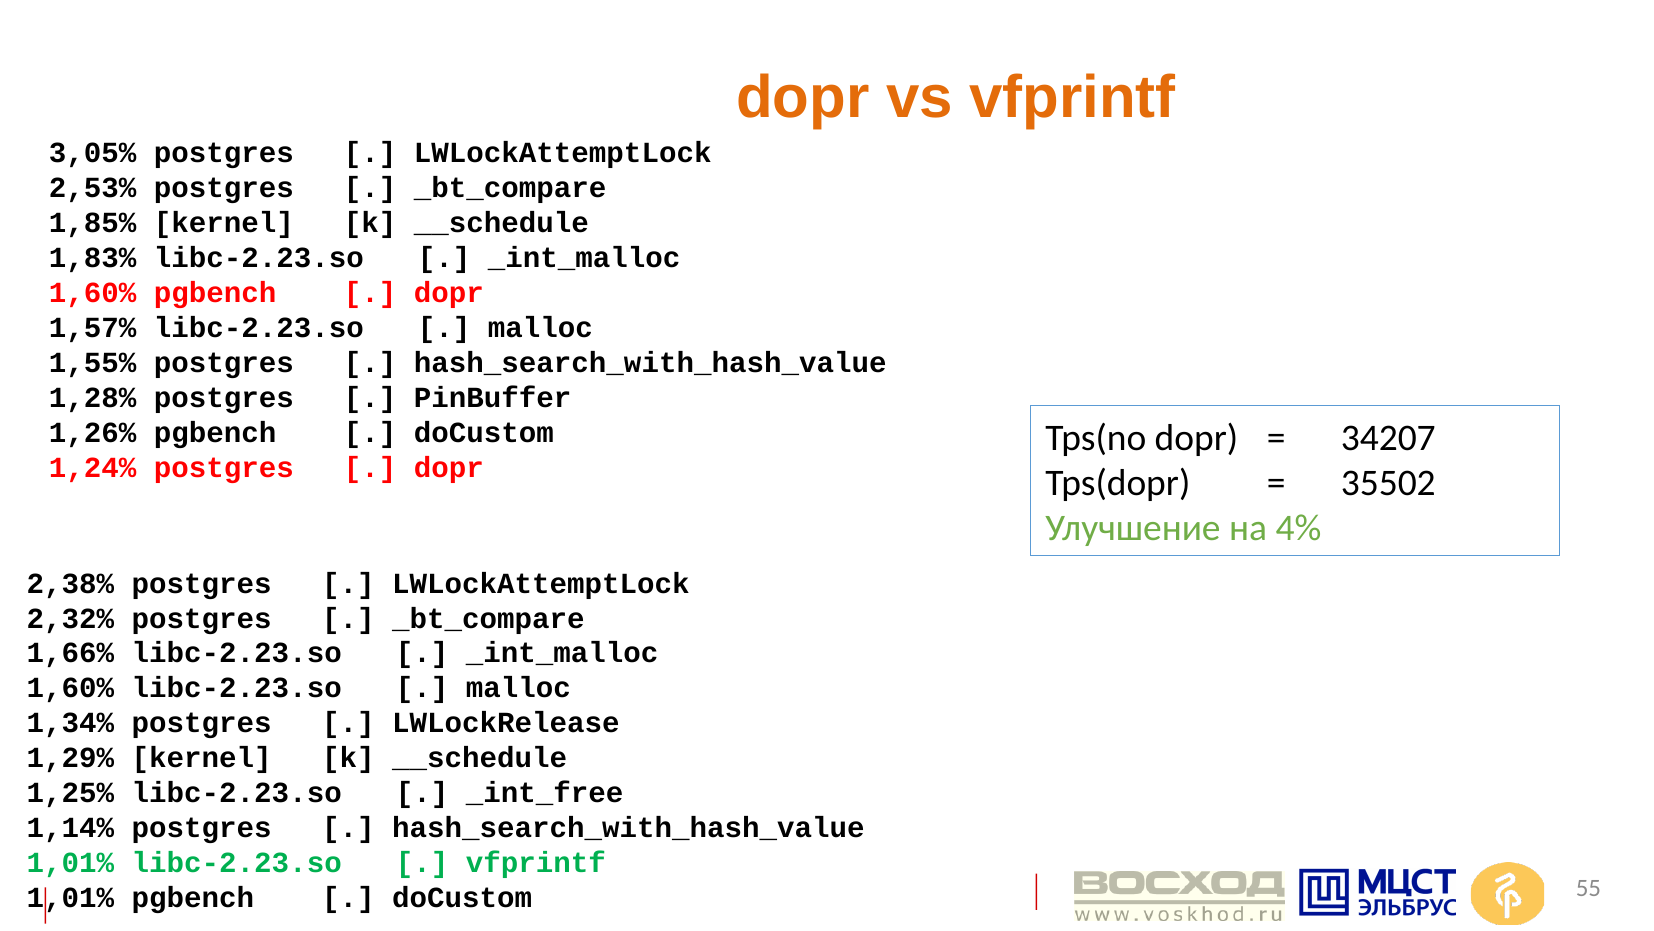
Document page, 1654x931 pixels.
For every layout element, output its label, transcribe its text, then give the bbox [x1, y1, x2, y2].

text_box Tps(no dopr) = 34207 Tps(dopr) = 35502 Улучшение на 4% [1030, 405, 1560, 556]
text_box 3,05% postgres [.] LWLockAttemptLock 2,53% postgres [.] _bt_compare 1,85% [kernel] [k] __schedule 1,83% libc-2.23.so [.] _int_malloc 1,60% pgbench [.] dopr 1,57% libc-2.23.so [.] malloc 1,55% postgres [.] hash_search_with_hash_value 1,28% postgres [.] PinBuffer 1,26% pgbench [.] doCustom 1,24% postgres [.] dopr [33, 125, 920, 491]
text_box dopr vs vfprintf [450, 49, 1463, 138]
text_box 2,38% postgres [.] LWLockAttemptLock 2,32% postgres [.] _bt_compare 1,66% libc-2.23.so [.] _int_malloc 1,60% libc-2.23.so [.] malloc 1,34% postgres [.] LWLockRelease 1,29% [kernel] [k] __schedule 1,25% libc-2.23.so [.] _int_free 1,14% postgres [.] hash_search_with_hash_value 1,01% libc-2.23.so [.] vfprintf 1,01% pgbench [.] doCustom [11, 556, 1035, 922]
picture [1470, 862, 1545, 925]
picture [1074, 871, 1285, 921]
picture [1296, 868, 1456, 916]
